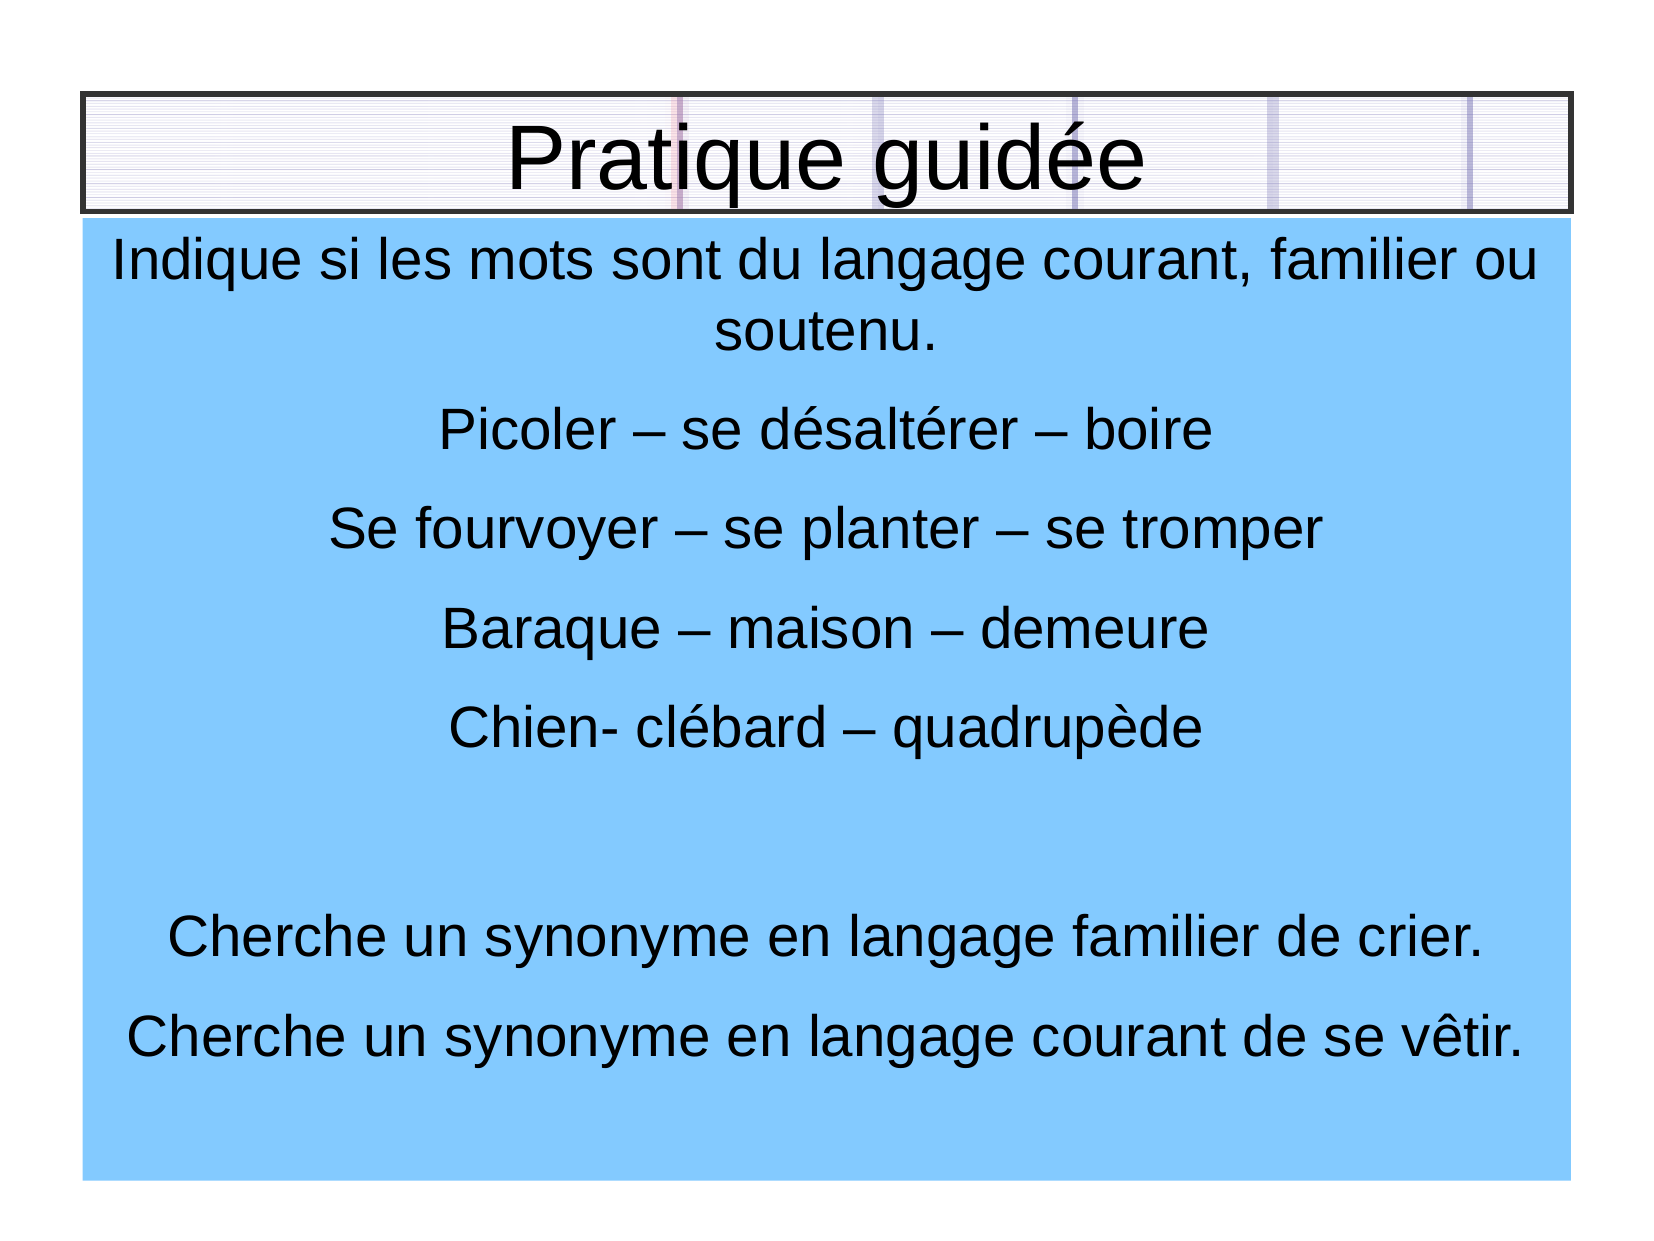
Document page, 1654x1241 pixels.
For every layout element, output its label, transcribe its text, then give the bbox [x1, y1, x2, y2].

title Pratique guidée [82, 94, 1571, 212]
subtitle Indique si les mots sont du langage courant, familier ou soutenu. Picoler – se désaltérer – boire Se fourvoyer – se planter – se tromper Baraque – maison – demeure Chien- clébard – quadrupède Cherche un synonyme en langage familier de crier. Cherche un synonyme en langage courant de se vêtir. [82, 218, 1571, 1181]
